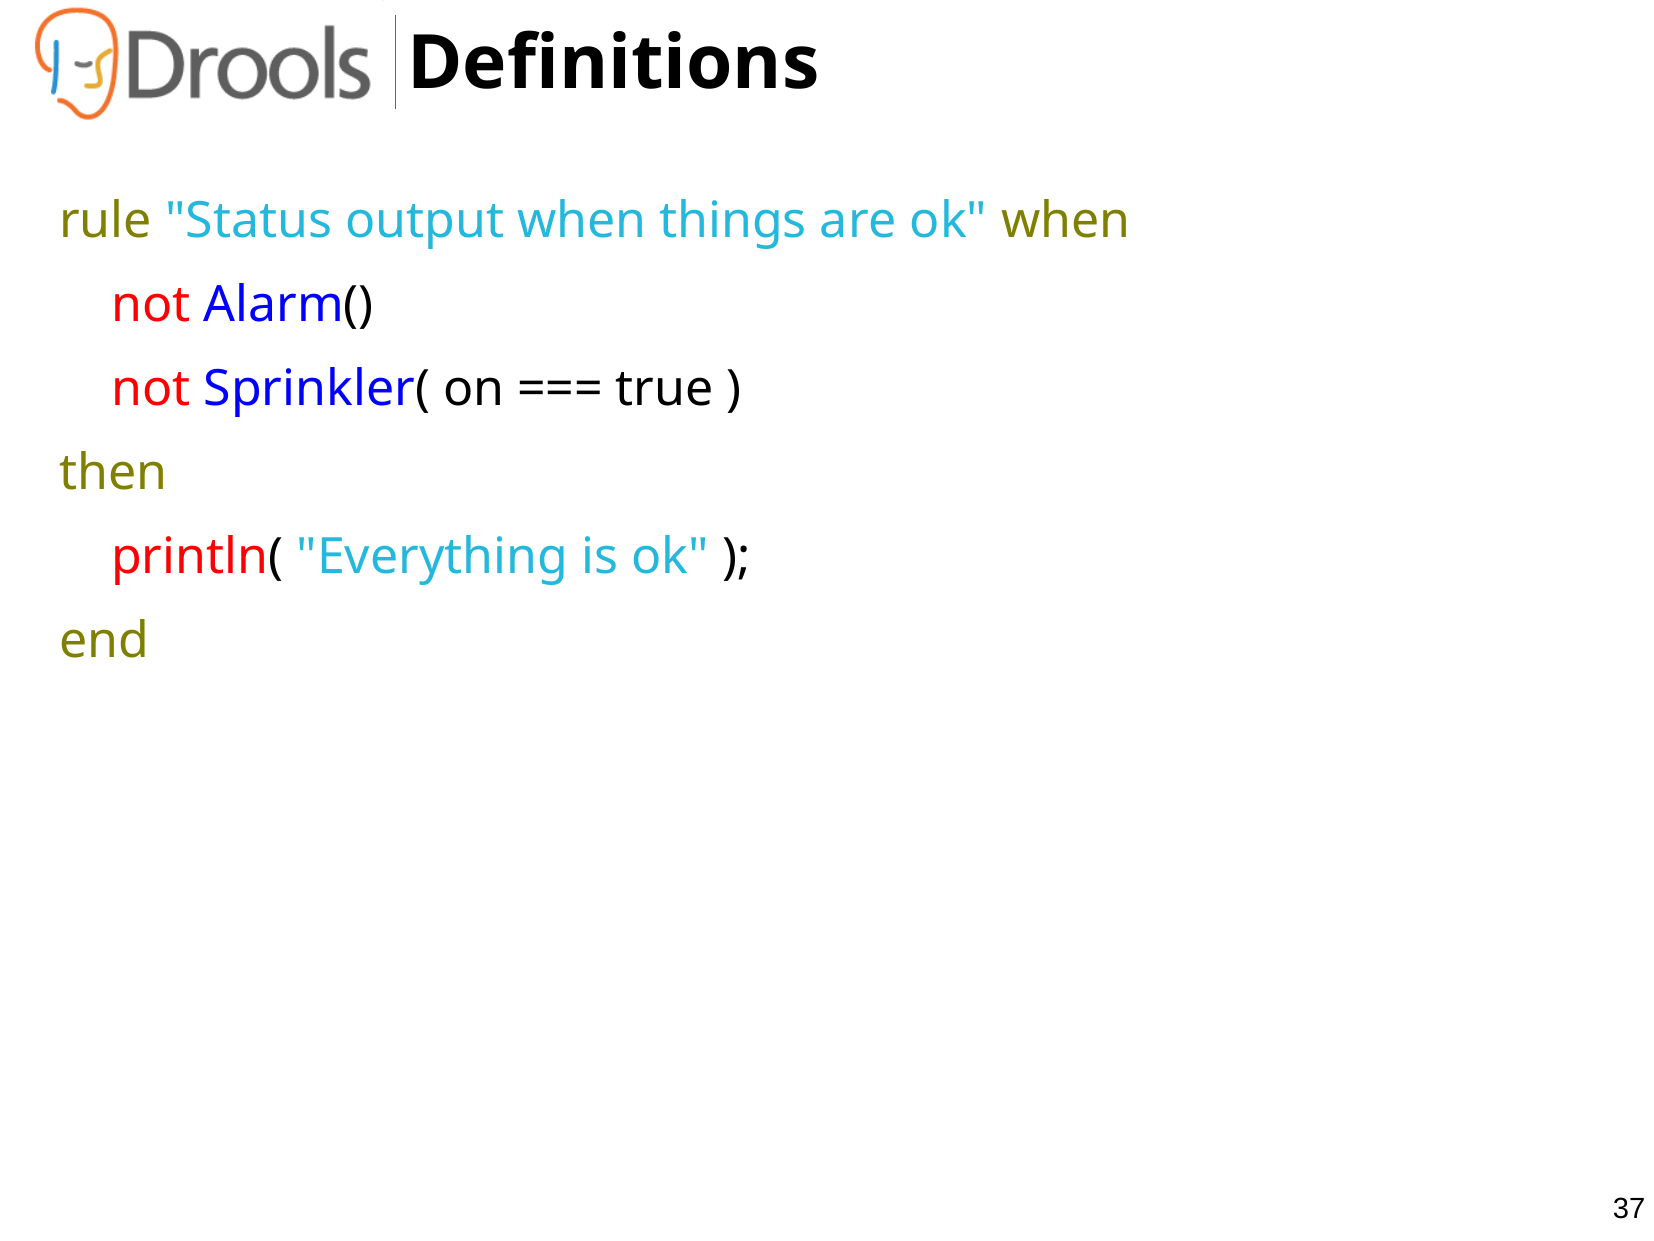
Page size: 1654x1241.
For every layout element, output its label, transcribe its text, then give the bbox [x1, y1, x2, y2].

list rule "Status output when things are ok" when not Alarm() not Sprinkler( on === true ) then println( "Everything is ok" ); end [59, 183, 1566, 598]
title Definitions [407, 6, 1618, 113]
picture [29, 0, 384, 126]
